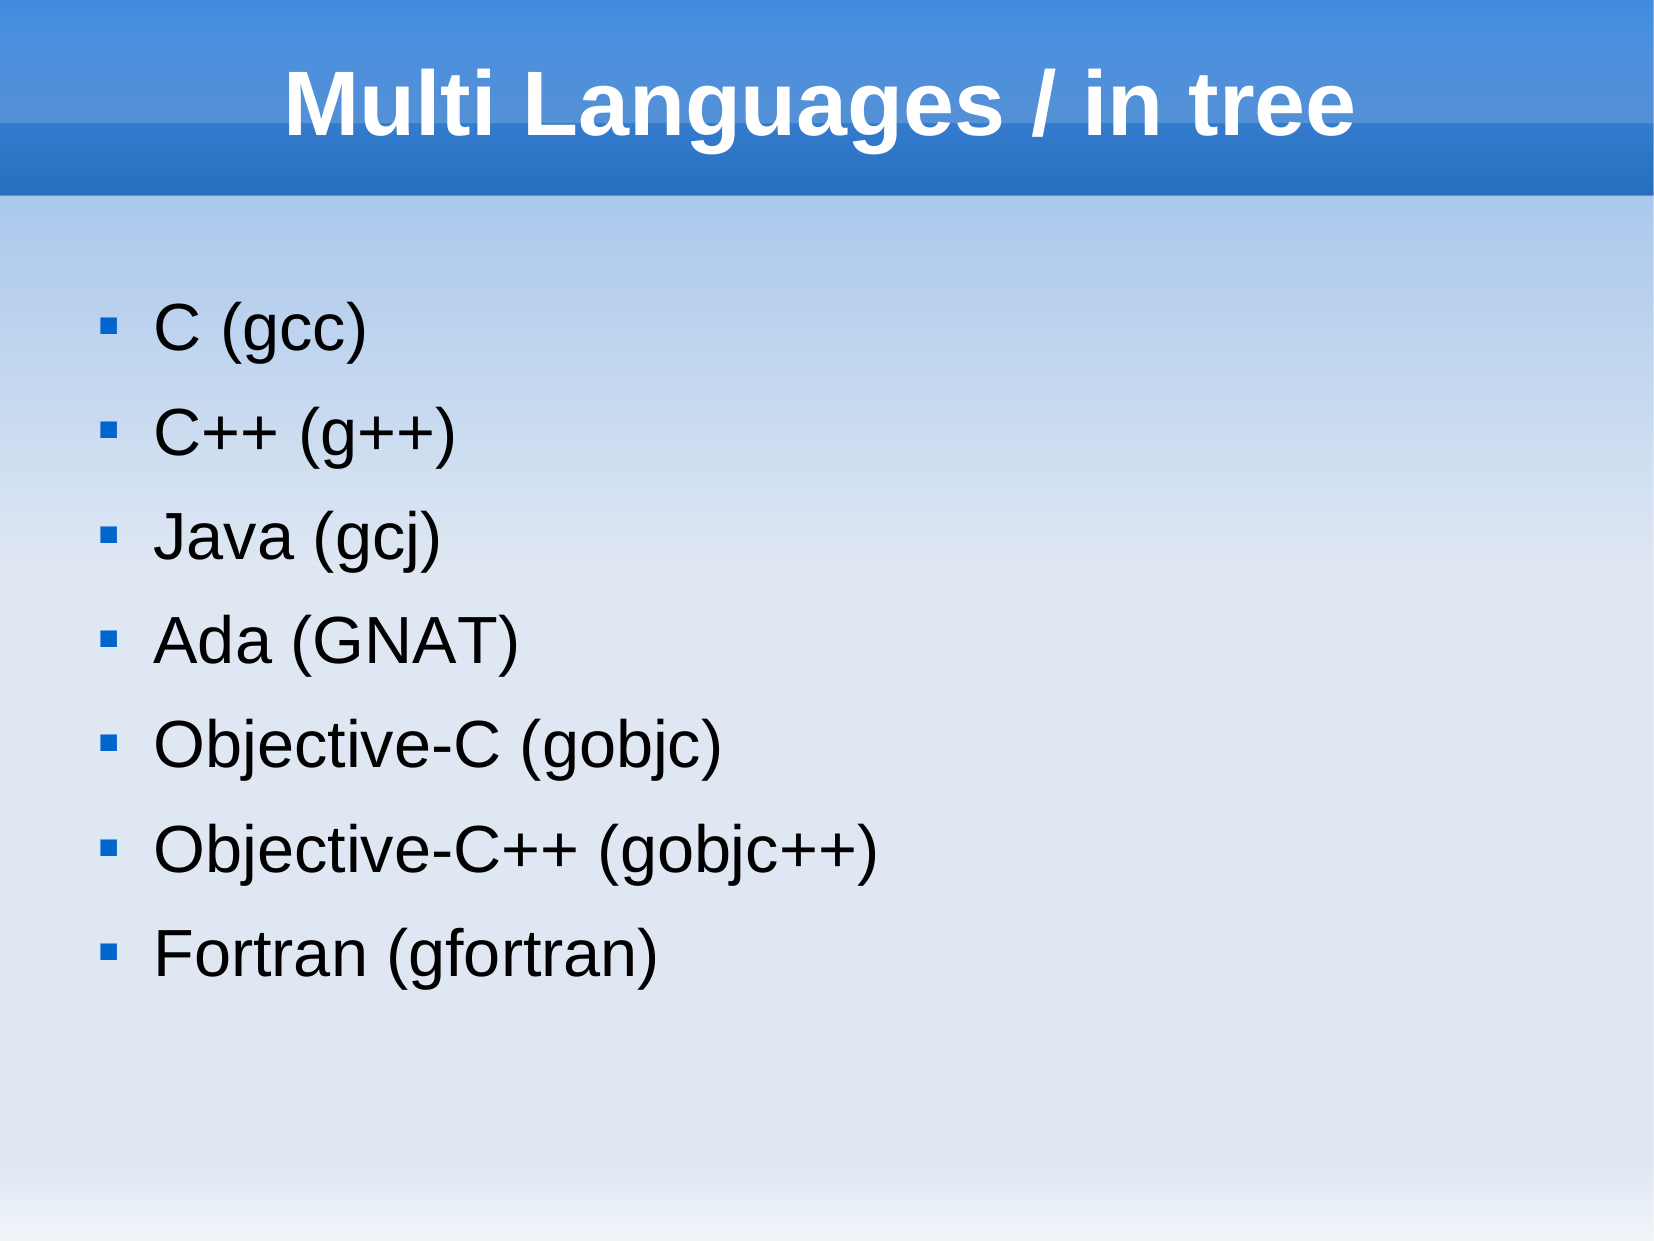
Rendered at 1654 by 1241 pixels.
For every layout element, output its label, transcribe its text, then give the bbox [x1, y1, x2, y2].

list C (gcc) C++ (g++) Java (gcj) Ada (GNAT) Objective-C (gobjc) Objective-C++ (gobjc++) Fortran (gfortran) [82, 290, 1571, 1094]
picture [0, 0, 1654, 1241]
title Multi Languages / in tree [76, 7, 1565, 200]
